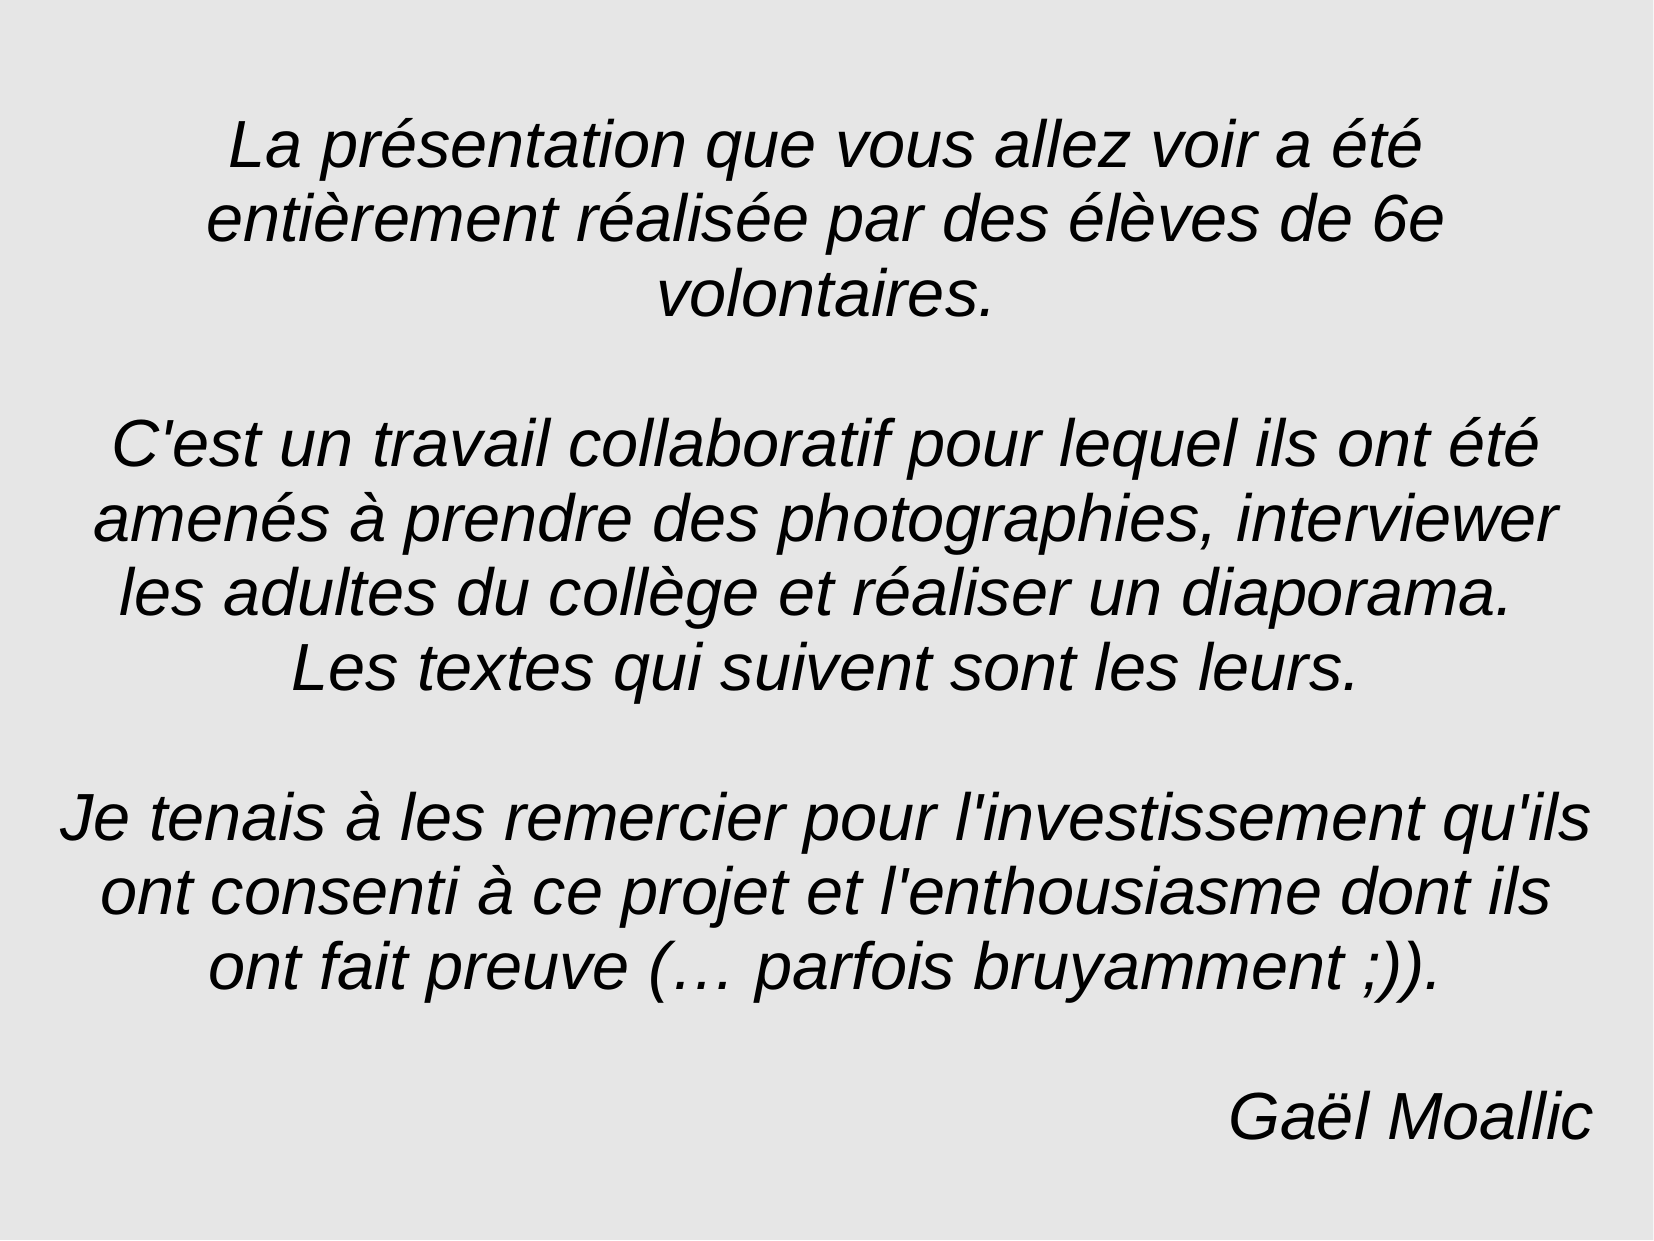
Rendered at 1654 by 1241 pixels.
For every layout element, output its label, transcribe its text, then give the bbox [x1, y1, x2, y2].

subtitle La présentation que vous allez voir a été entièrement réalisée par des élèves de 6e volontaires. C'est un travail collaboratif pour lequel ils ont été amenés à prendre des photographies, interviewer les adultes du collège et réaliser un diaporama. Les textes qui suivent sont les leurs. Je tenais à les remercier pour l'investissement qu'ils ont consenti à ce projet et l'enthousiasme dont ils ont fait preuve (… parfois bruyamment ;)). Gaël Moallic [59, 49, 1595, 1211]
